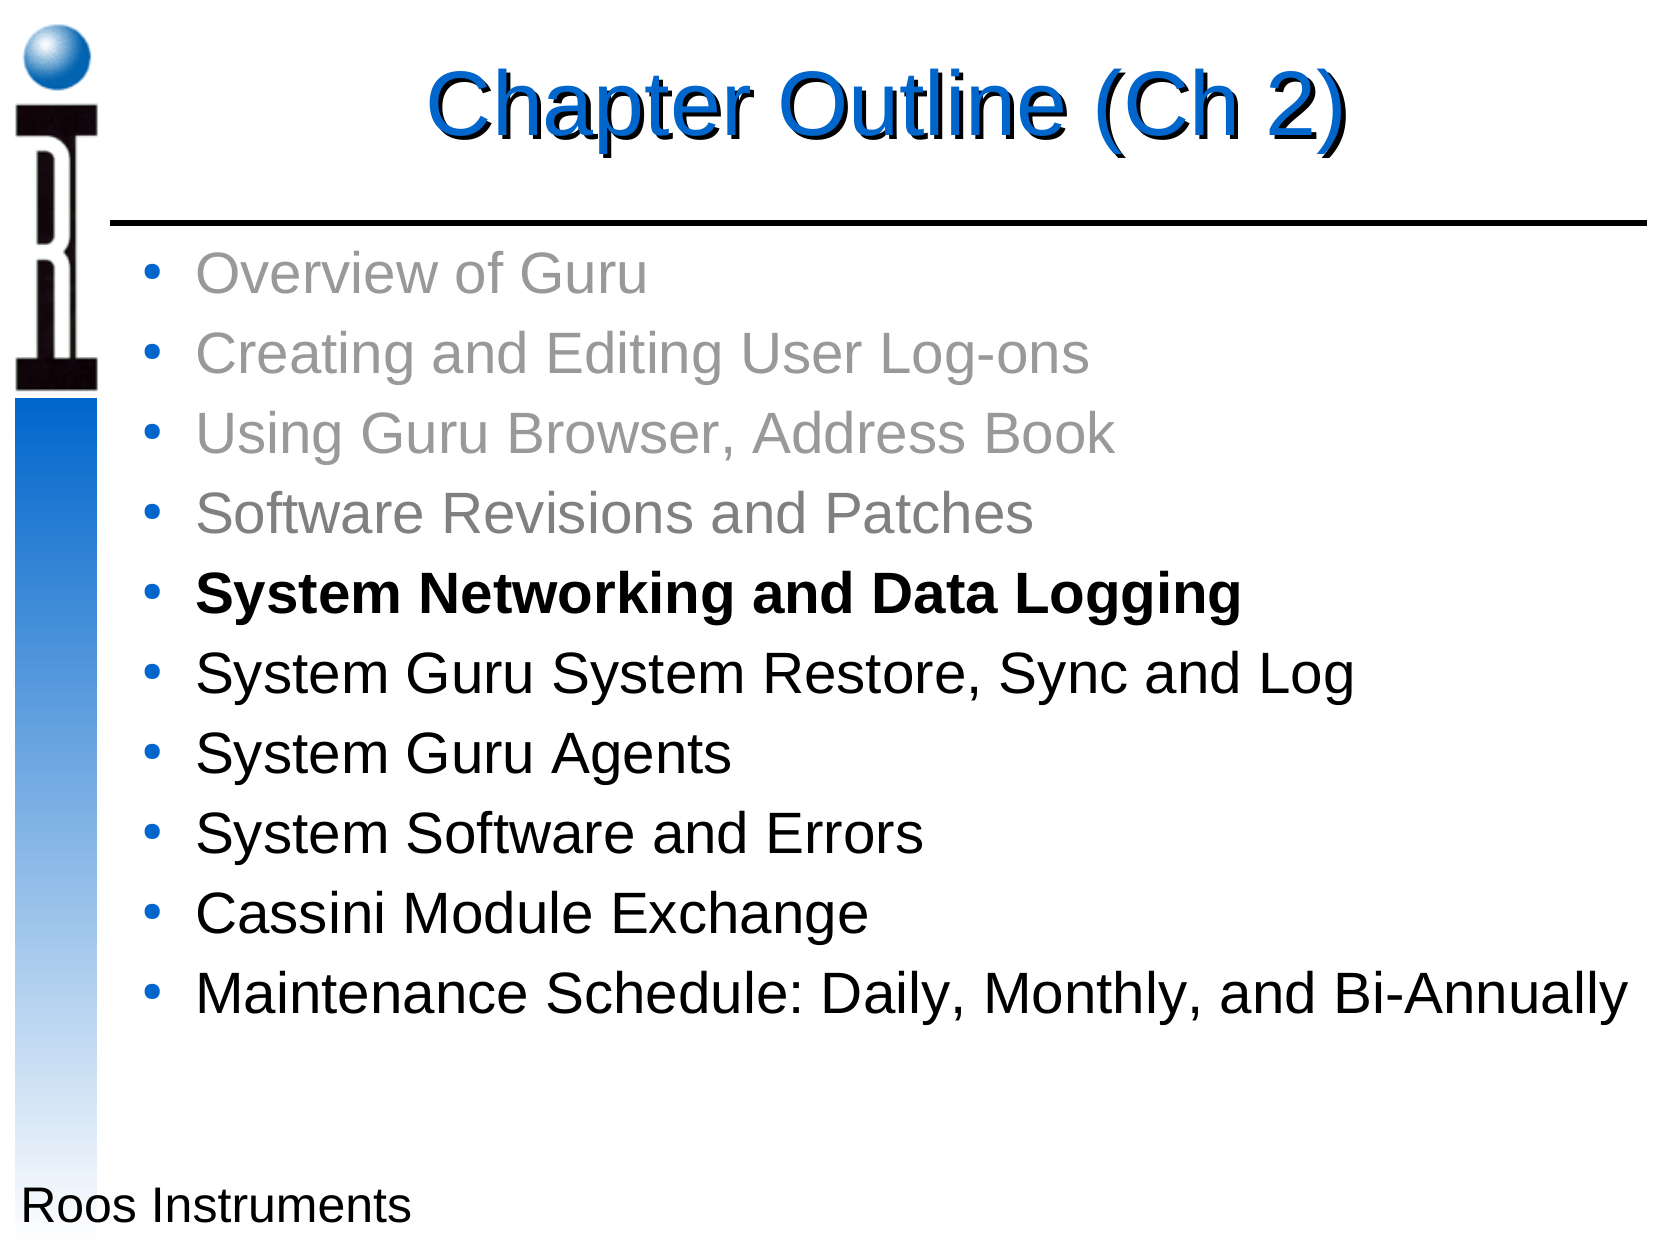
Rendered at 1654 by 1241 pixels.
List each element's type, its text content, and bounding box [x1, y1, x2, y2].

picture [11, 20, 103, 398]
title Chapter Outline (Ch 2) [121, 0, 1654, 208]
list Overview of Guru Creating and Editing User Log-ons Using Guru Browser, Address Book Software Revisions and Patches System Networking and Data Logging System Guru System Restore, Sync and Log System Guru Agents System Software and Errors Cassini Module Exchange Maintenance Schedule: Daily, Monthly, and Bi-Annually [124, 240, 1654, 1104]
